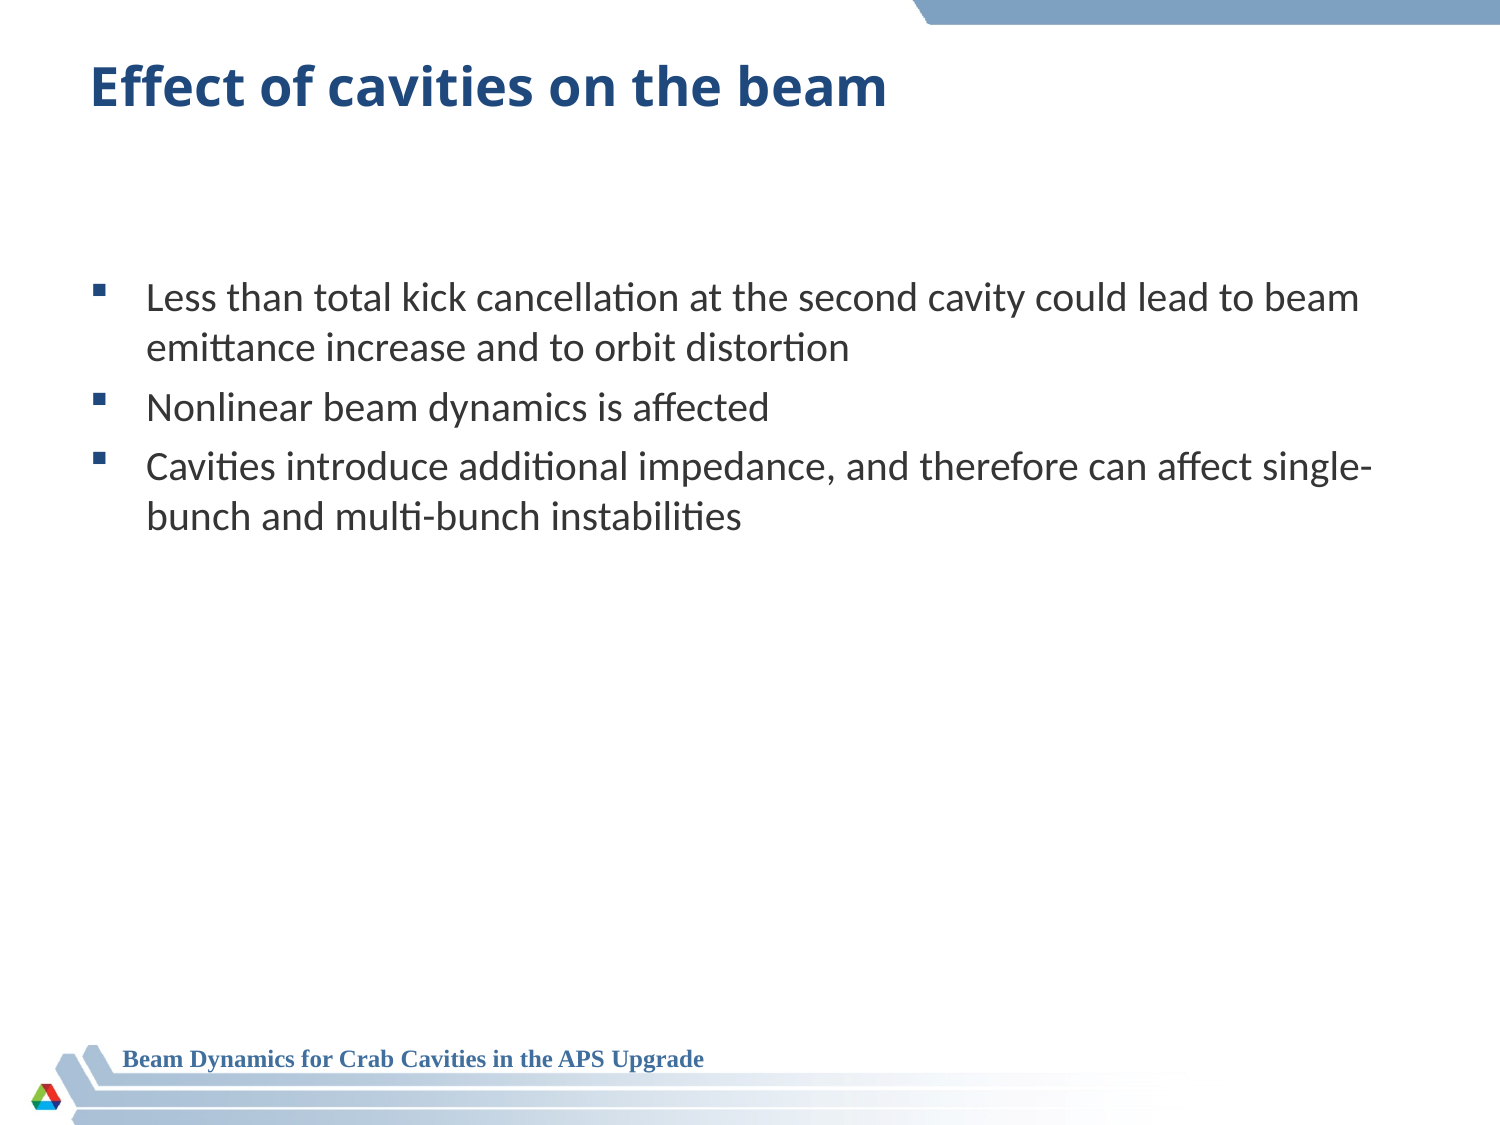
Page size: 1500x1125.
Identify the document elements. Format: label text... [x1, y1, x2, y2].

picture [0, 0, 1500, 26]
picture [0, 1037, 1500, 1125]
title Effect of cavities on the beam [75, 45, 1426, 233]
list Less than total kick cancellation at the second cavity could lead to beam emittance increase and to orbit distortion Nonlinear beam dynamics is affected Cavities introduce additional impedance, and therefore can affect single-bunch and multi-bunch instabilities [75, 262, 1426, 1021]
